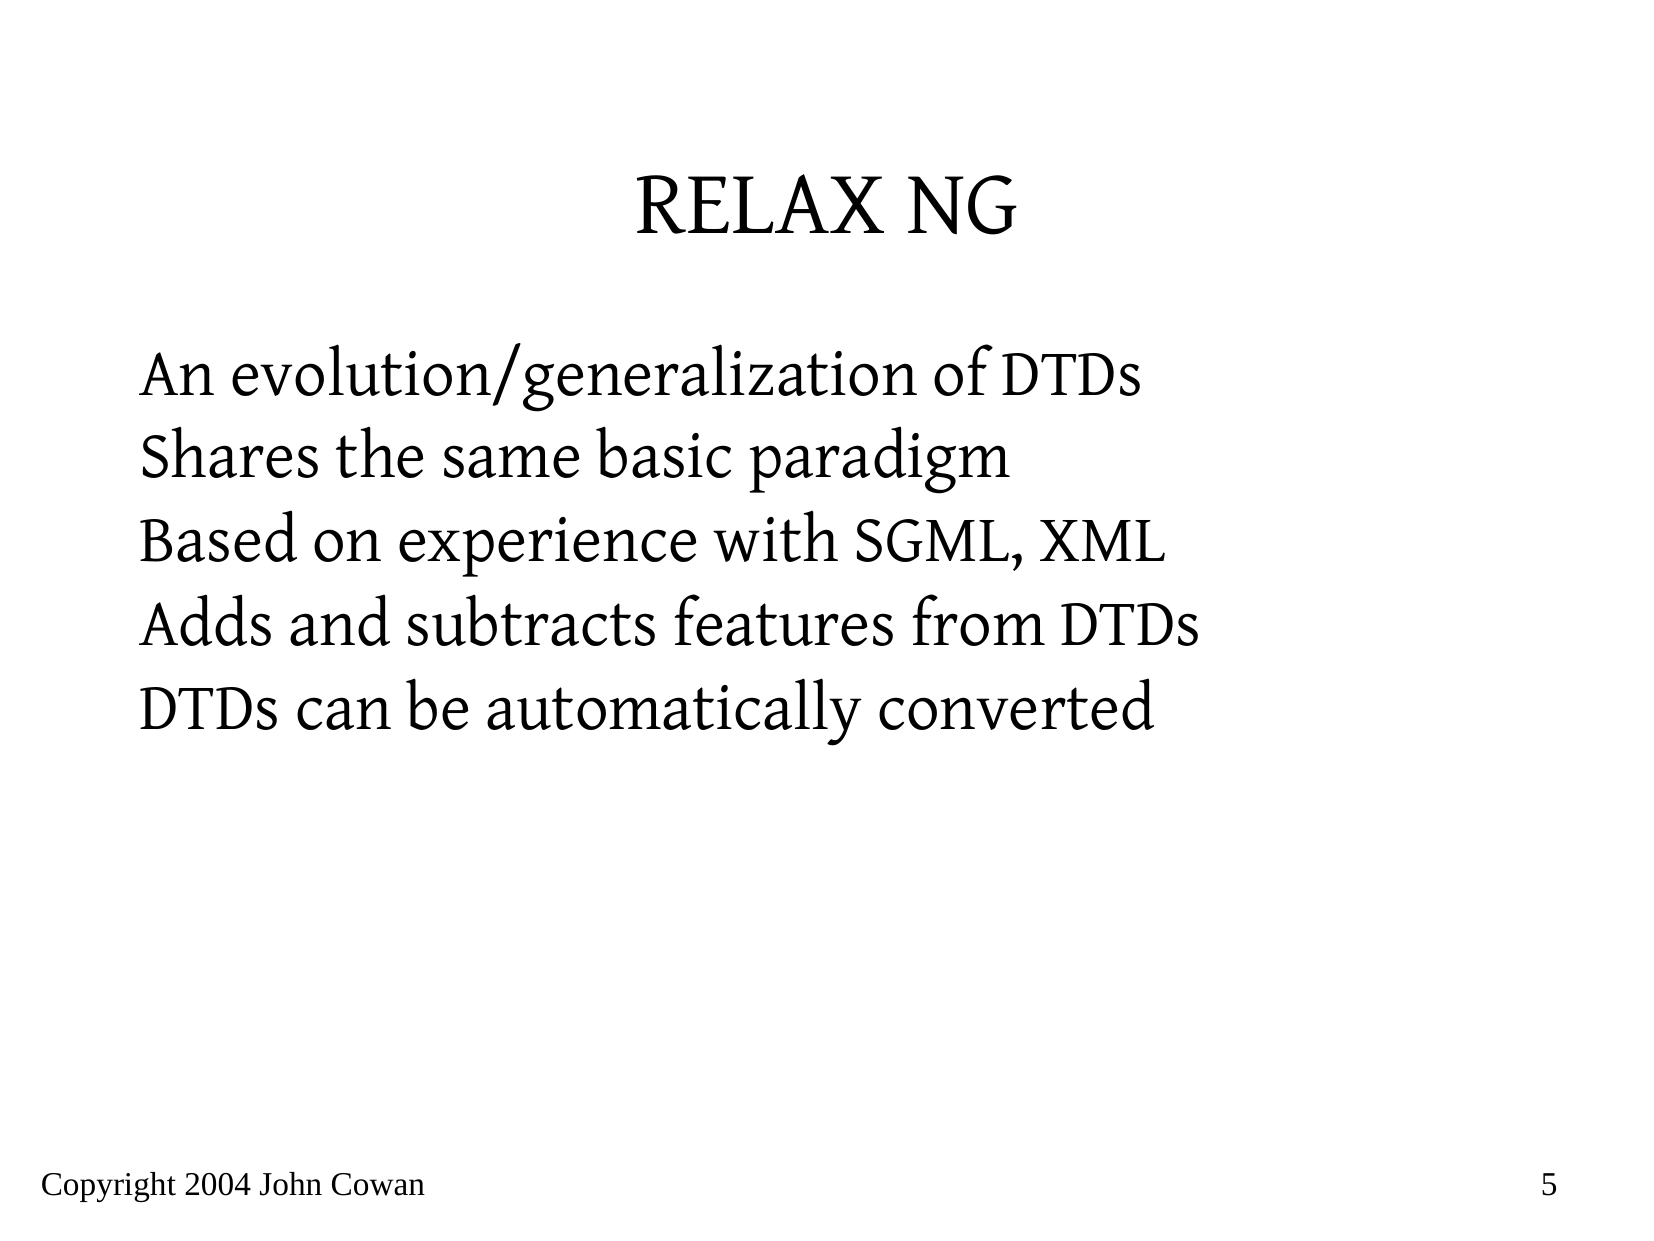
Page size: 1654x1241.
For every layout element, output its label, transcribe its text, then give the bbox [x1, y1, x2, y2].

list An evolution/generalization of DTDs Shares the same basic paradigm Based on experience with SGML, XML Adds and subtracts features from DTDs DTDs can be automatically converted [121, 344, 1534, 1127]
title RELAX NG [121, 102, 1534, 311]
